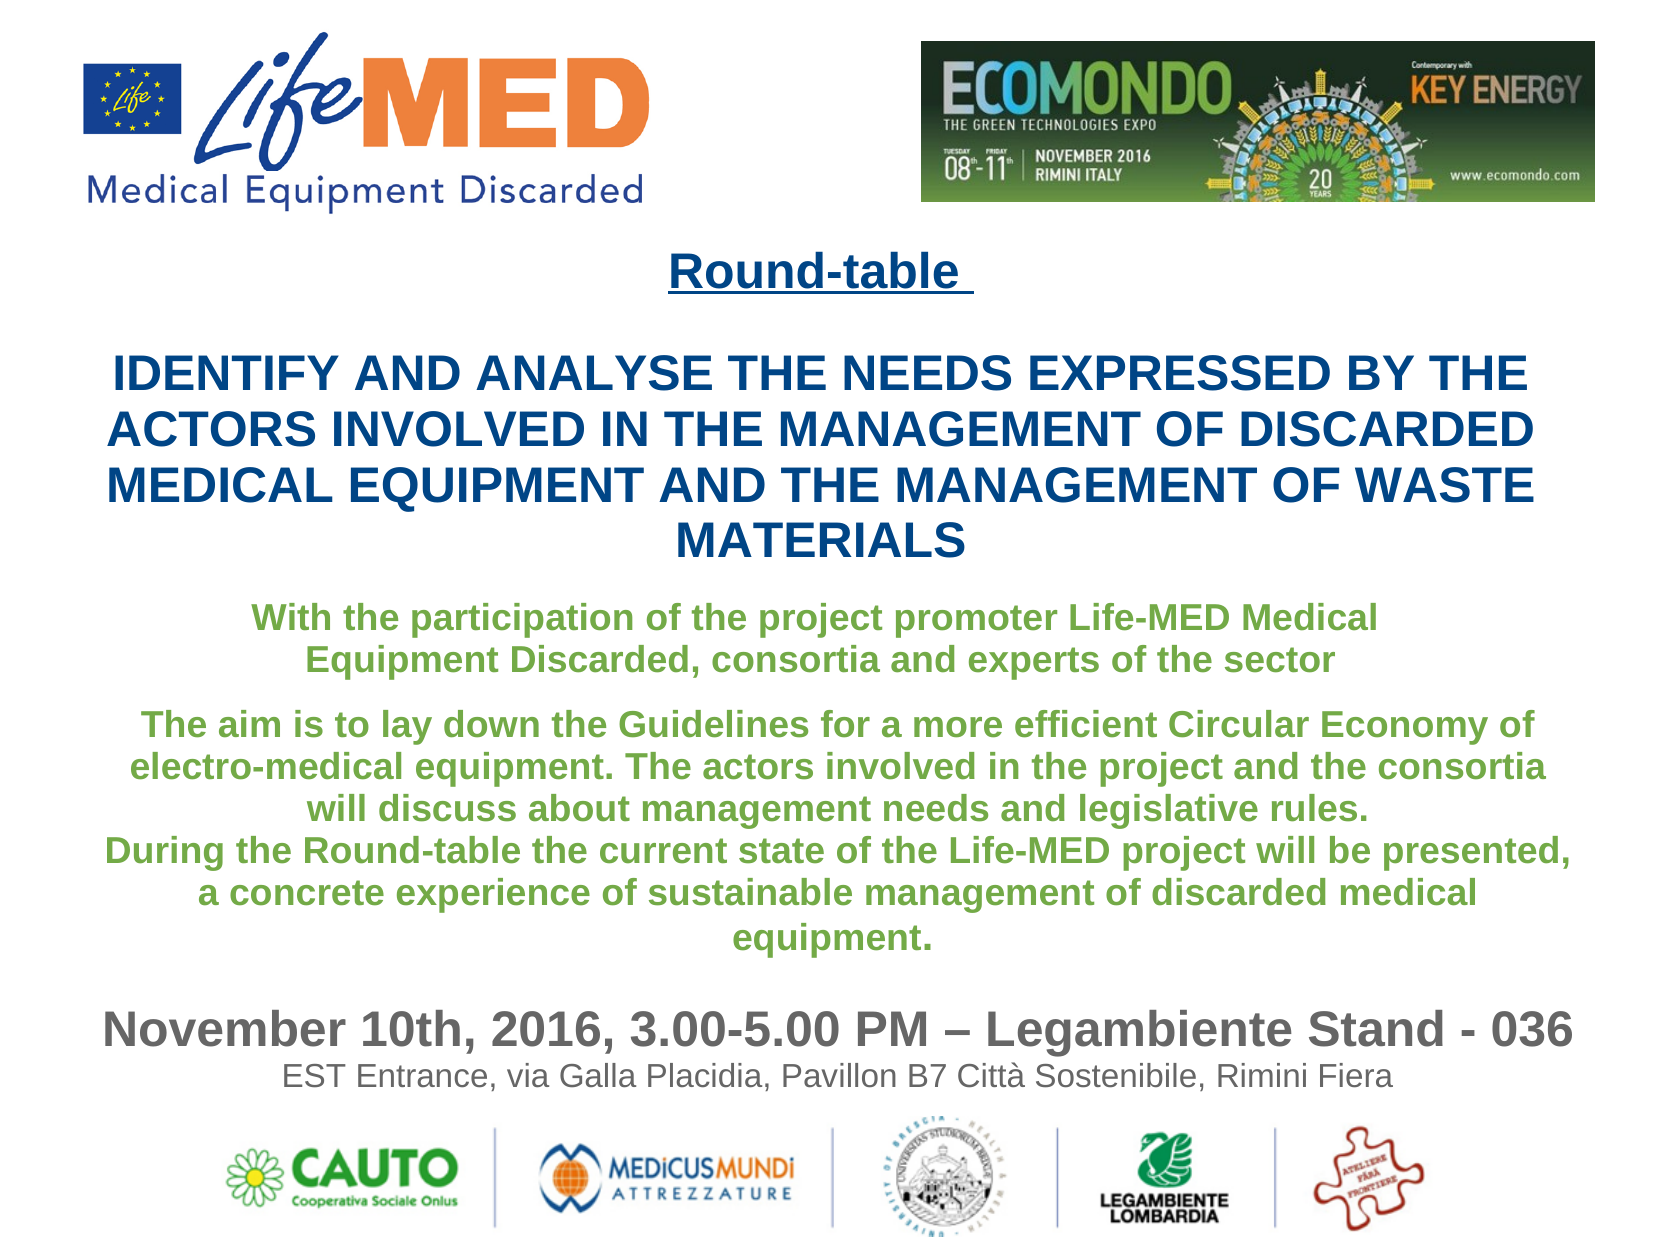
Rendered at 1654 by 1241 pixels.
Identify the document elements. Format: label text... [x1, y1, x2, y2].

text_box The aim is to lay down the Guidelines for a more efficient Circular Economy of electro-medical equipment. The actors involved in the project and the consortia will discuss about management needs and legislative rules. During the Round-table the current state of the Life-MED project will be presented, a concrete experience of sustainable management of discarded medical equipment. November 10th, 2016, 3.00-5.00 PM – Legambiente Stand - 036 EST Entrance, via Galla Placidia, Pavillon B7 Città Sostenibile, Rimini Fiera [82, 690, 1595, 1117]
text_box Round-table IDENTIFY AND ANALYSE THE NEEDS EXPRESSED BY THE ACTORS INVOLVED IN THE MANAGEMENT OF DISCARDED MEDICAL EQUIPMENT AND THE MANAGEMENT OF WASTE MATERIALS With the participation of the project promoter Life-MED Medical Equipment Discarded, consortia and experts of the sector [59, 230, 1583, 691]
picture [66, 17, 674, 218]
picture [921, 41, 1595, 202]
picture [206, 1117, 1442, 1237]
